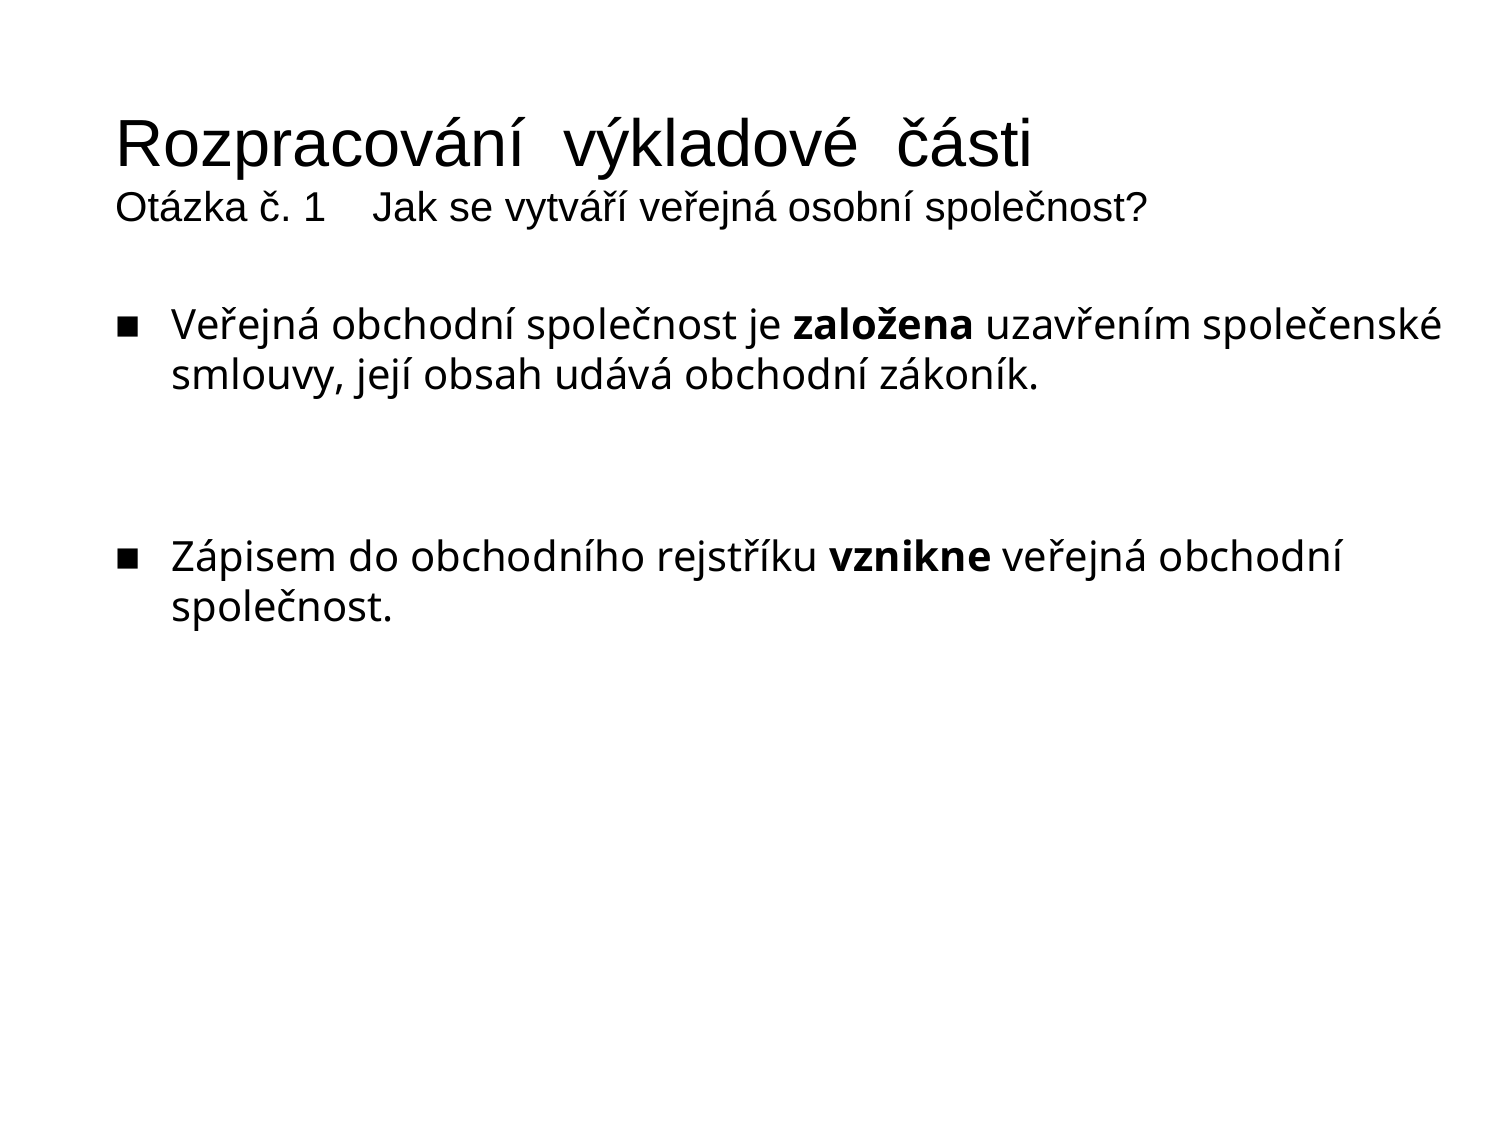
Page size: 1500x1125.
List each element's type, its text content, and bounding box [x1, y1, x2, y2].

list ■ Veřejná obchodní společnost je založena uzavřením společenské smlouvy, její obsah udává obchodní zákoník. ■ Zápisem do obchodního rejstříku vznikne veřejná obchodní společnost. [100, 290, 1459, 964]
title Rozpracování výkladové části Otázka č. 1 Jak se vytváří veřejná osobní společnost? [100, 49, 1425, 237]
